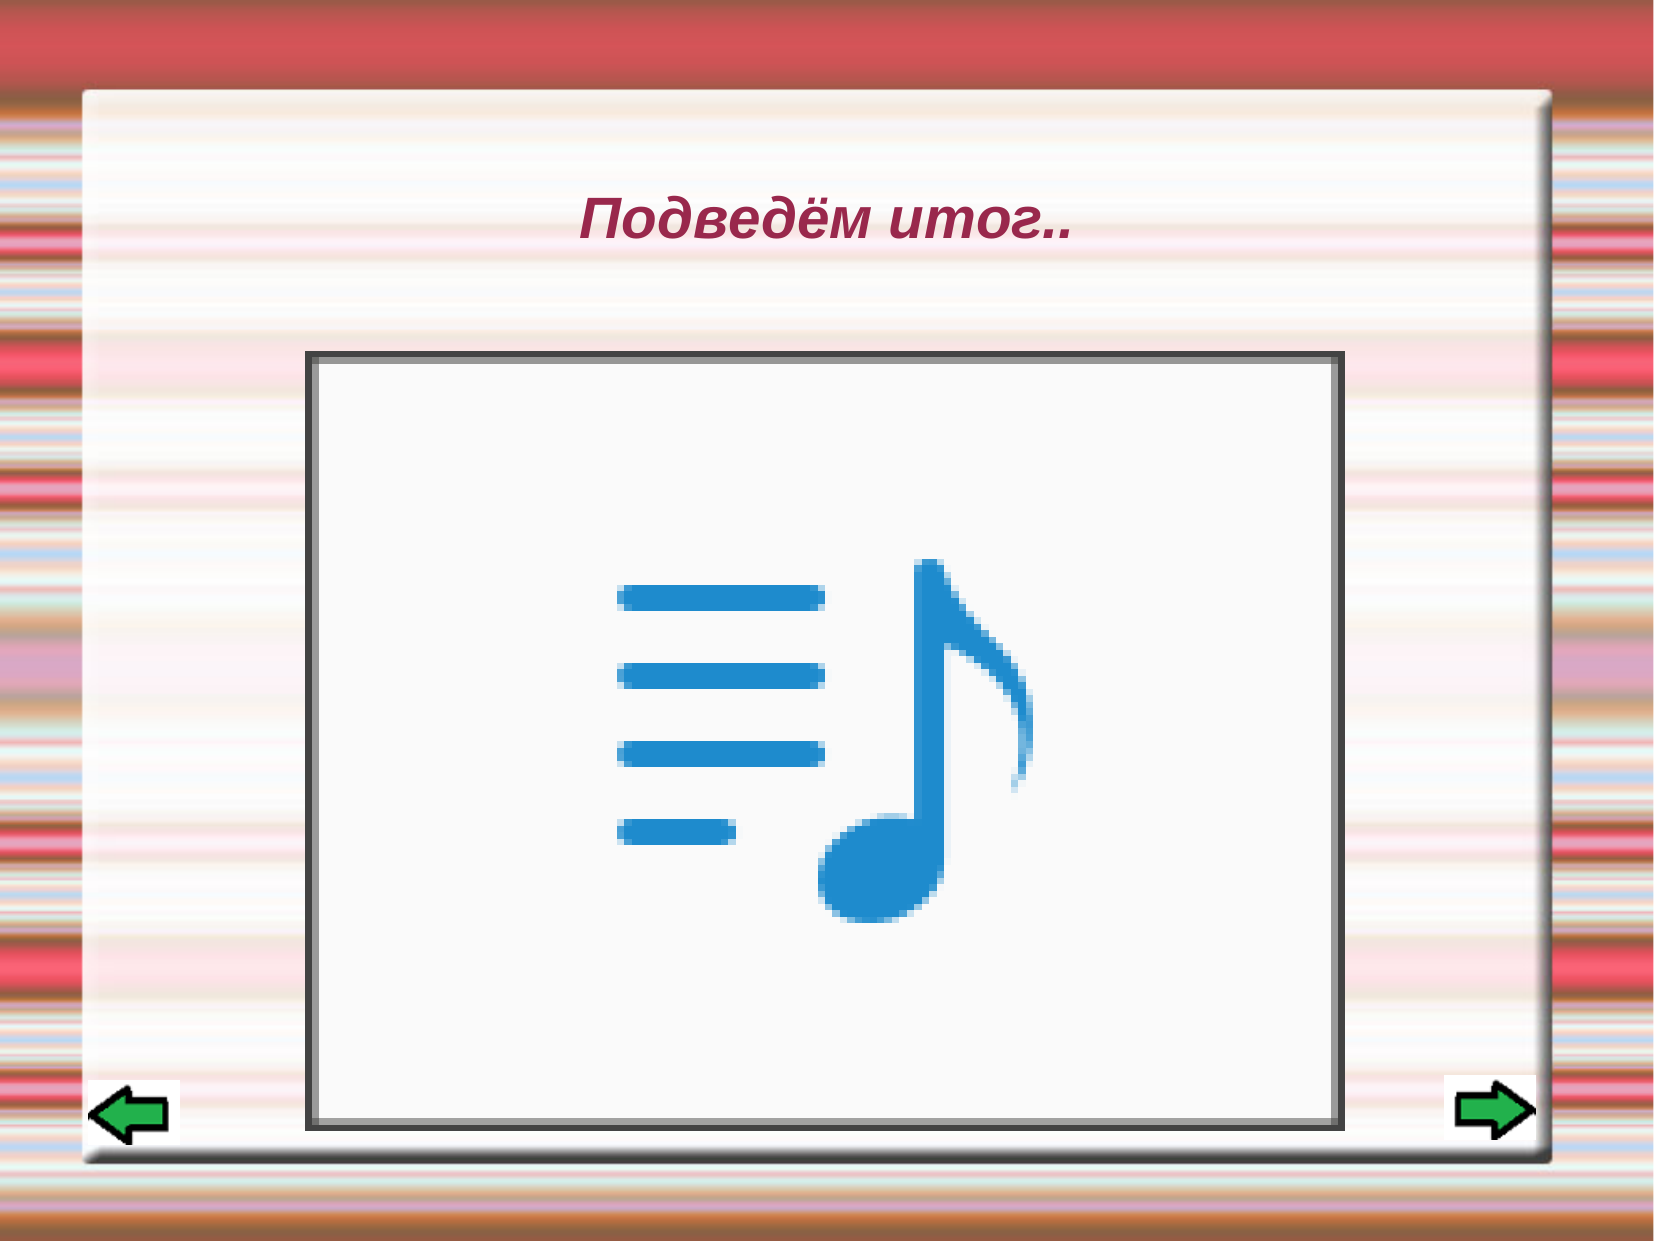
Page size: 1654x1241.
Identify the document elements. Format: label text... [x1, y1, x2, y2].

title Подведём итог.. [121, 114, 1534, 322]
picture [0, 0, 1654, 1241]
text_box [304, 350, 1347, 1132]
